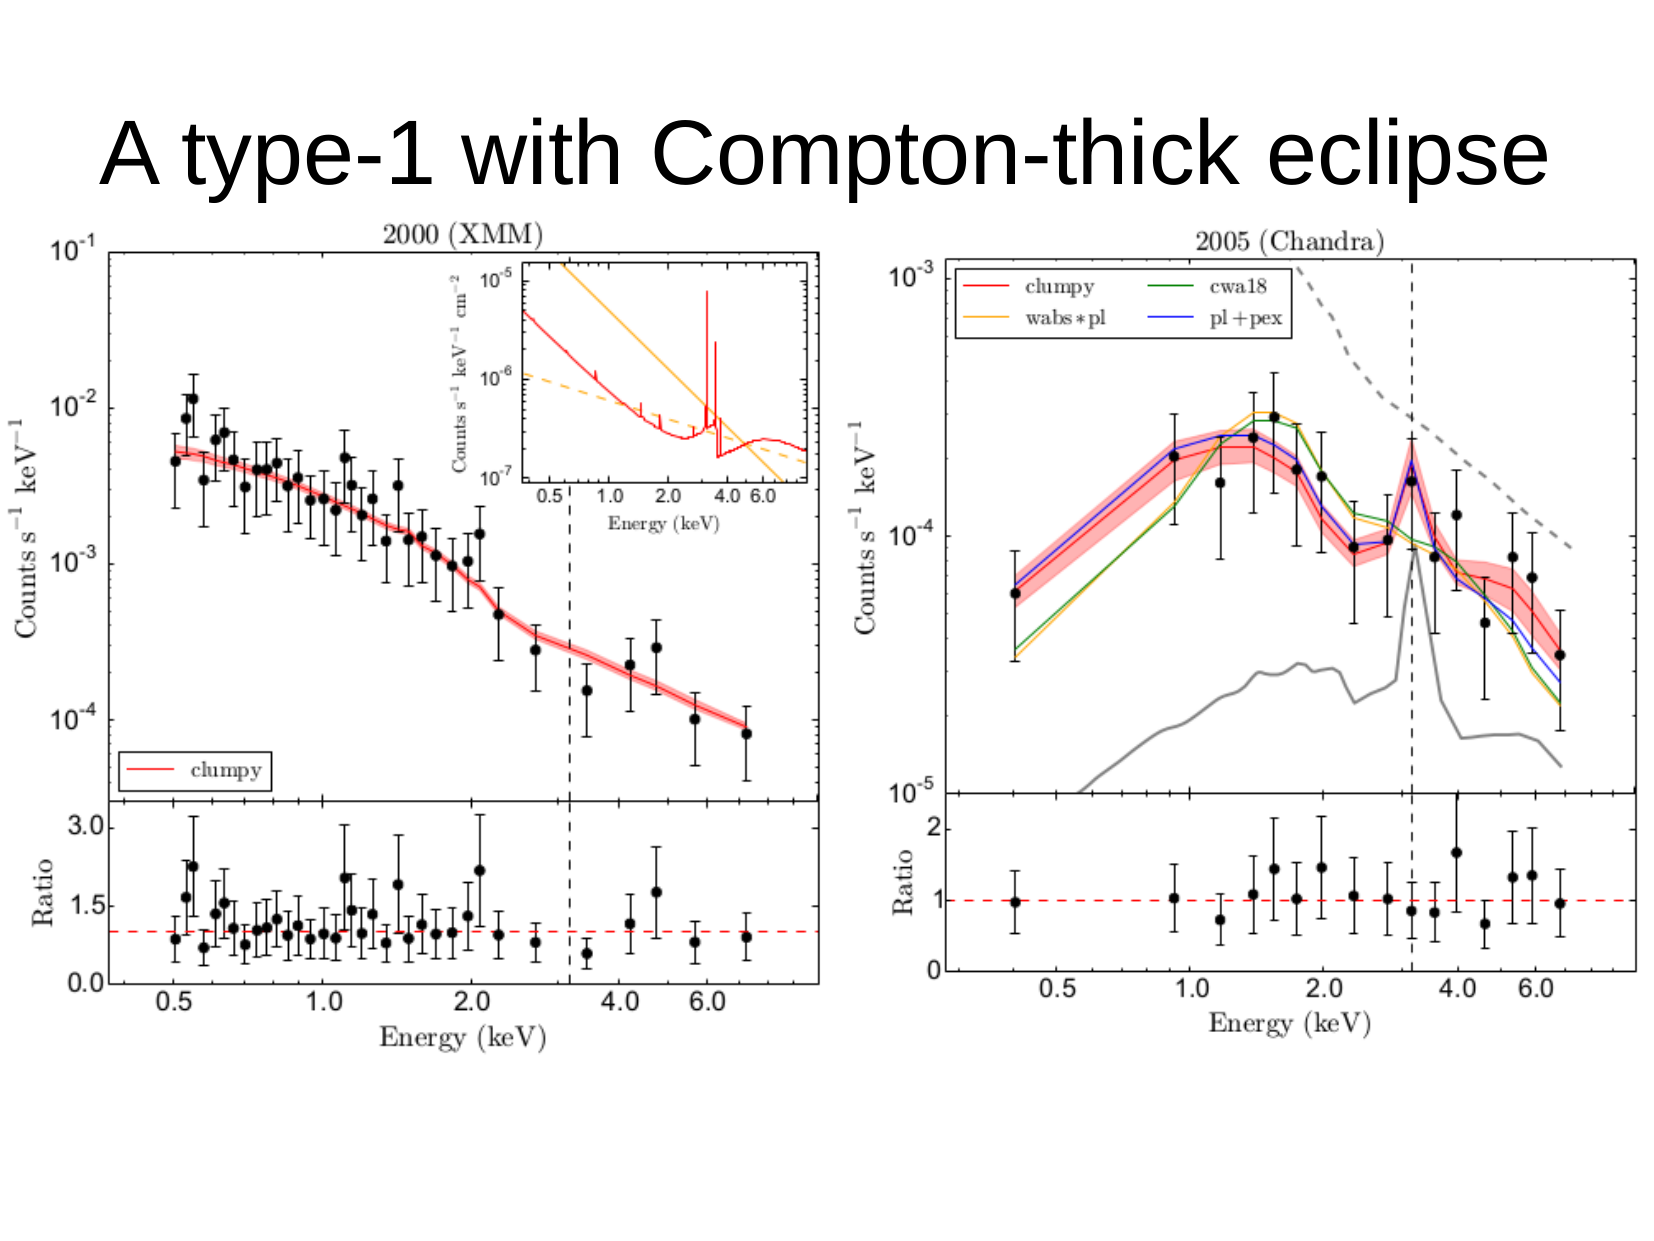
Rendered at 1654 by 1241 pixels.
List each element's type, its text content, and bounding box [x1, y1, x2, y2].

picture [5, 213, 1652, 1070]
title A type-1 with Compton-thick eclipse [82, 49, 1571, 219]
